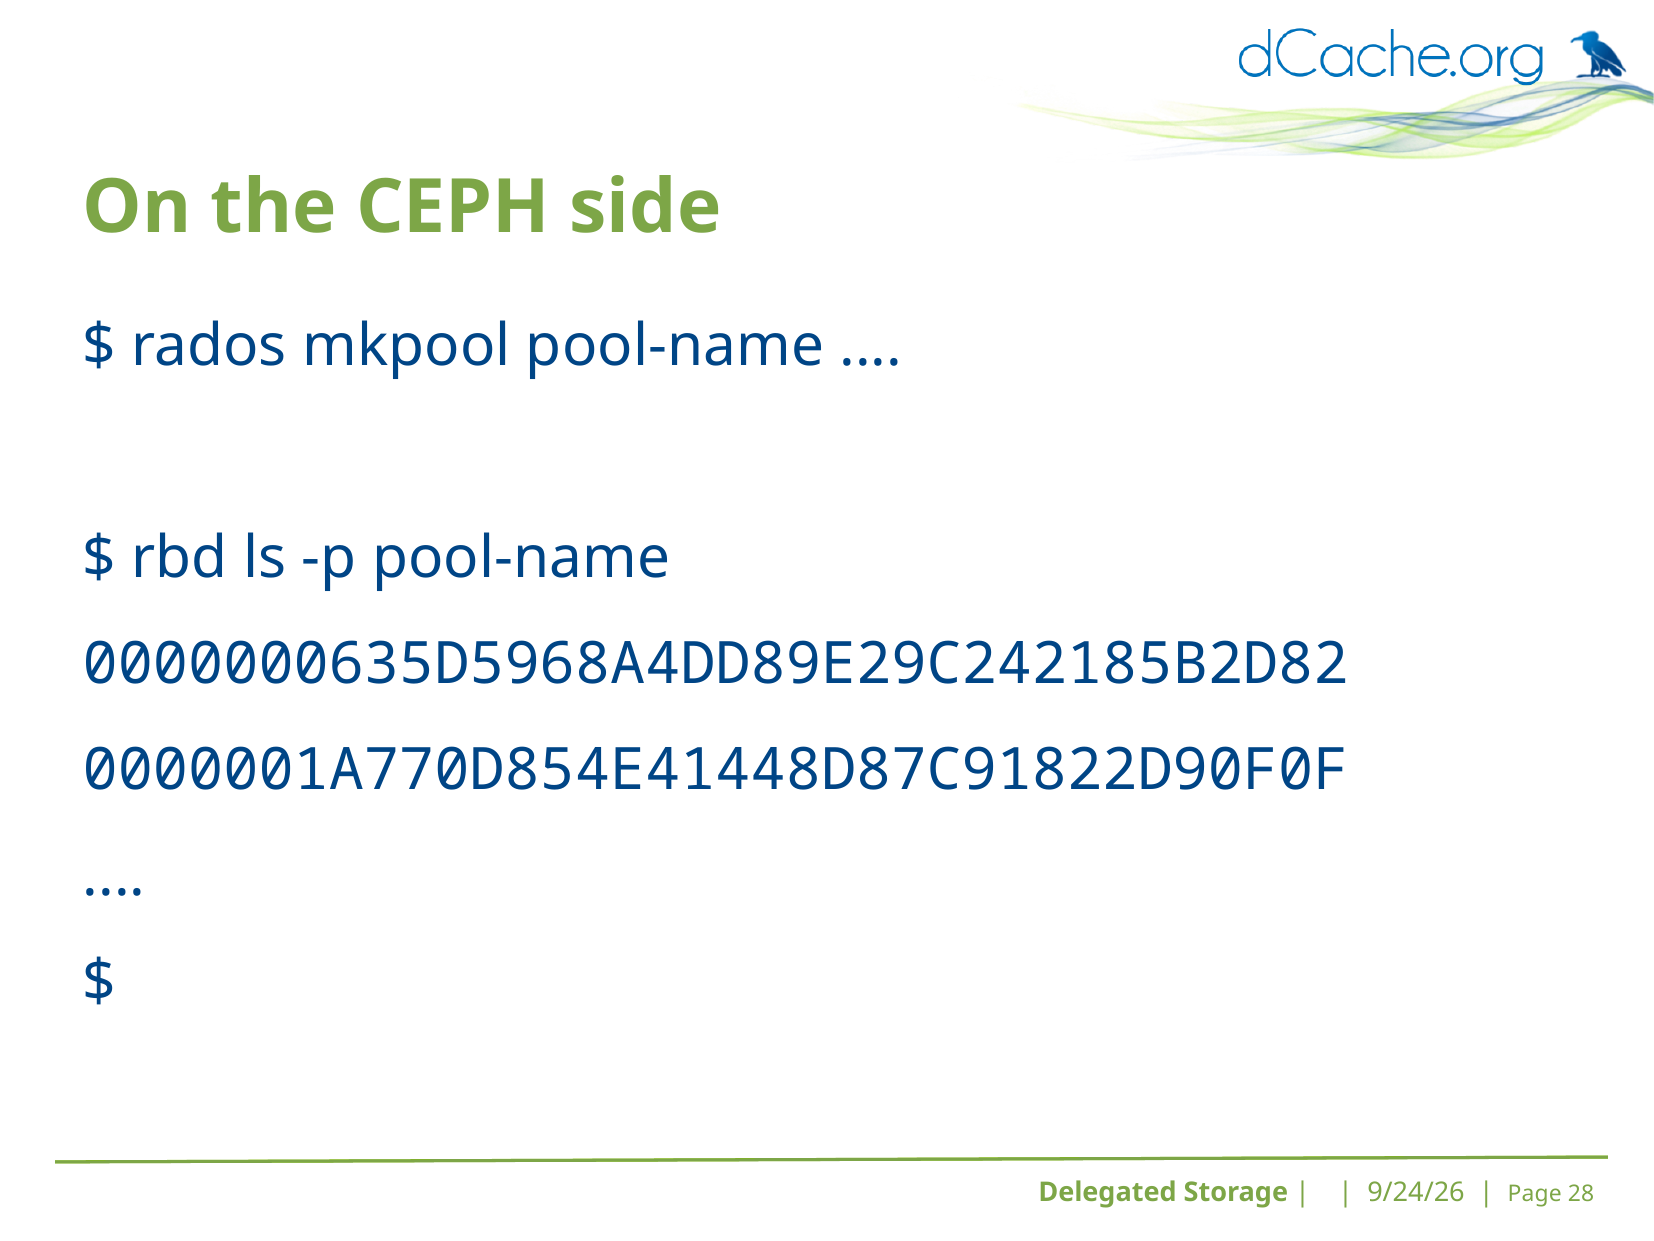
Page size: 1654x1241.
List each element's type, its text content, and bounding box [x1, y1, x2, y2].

picture [956, 16, 1654, 169]
title On the CEPH side [82, 155, 1605, 252]
list $ rados mkpool pool-name .... $ rbd ls -p pool-name 0000000635D5968A4DD89E29C242185B2D82 0000001A770D854E41448D87C91822D90F0F .... $ [82, 302, 1571, 1023]
